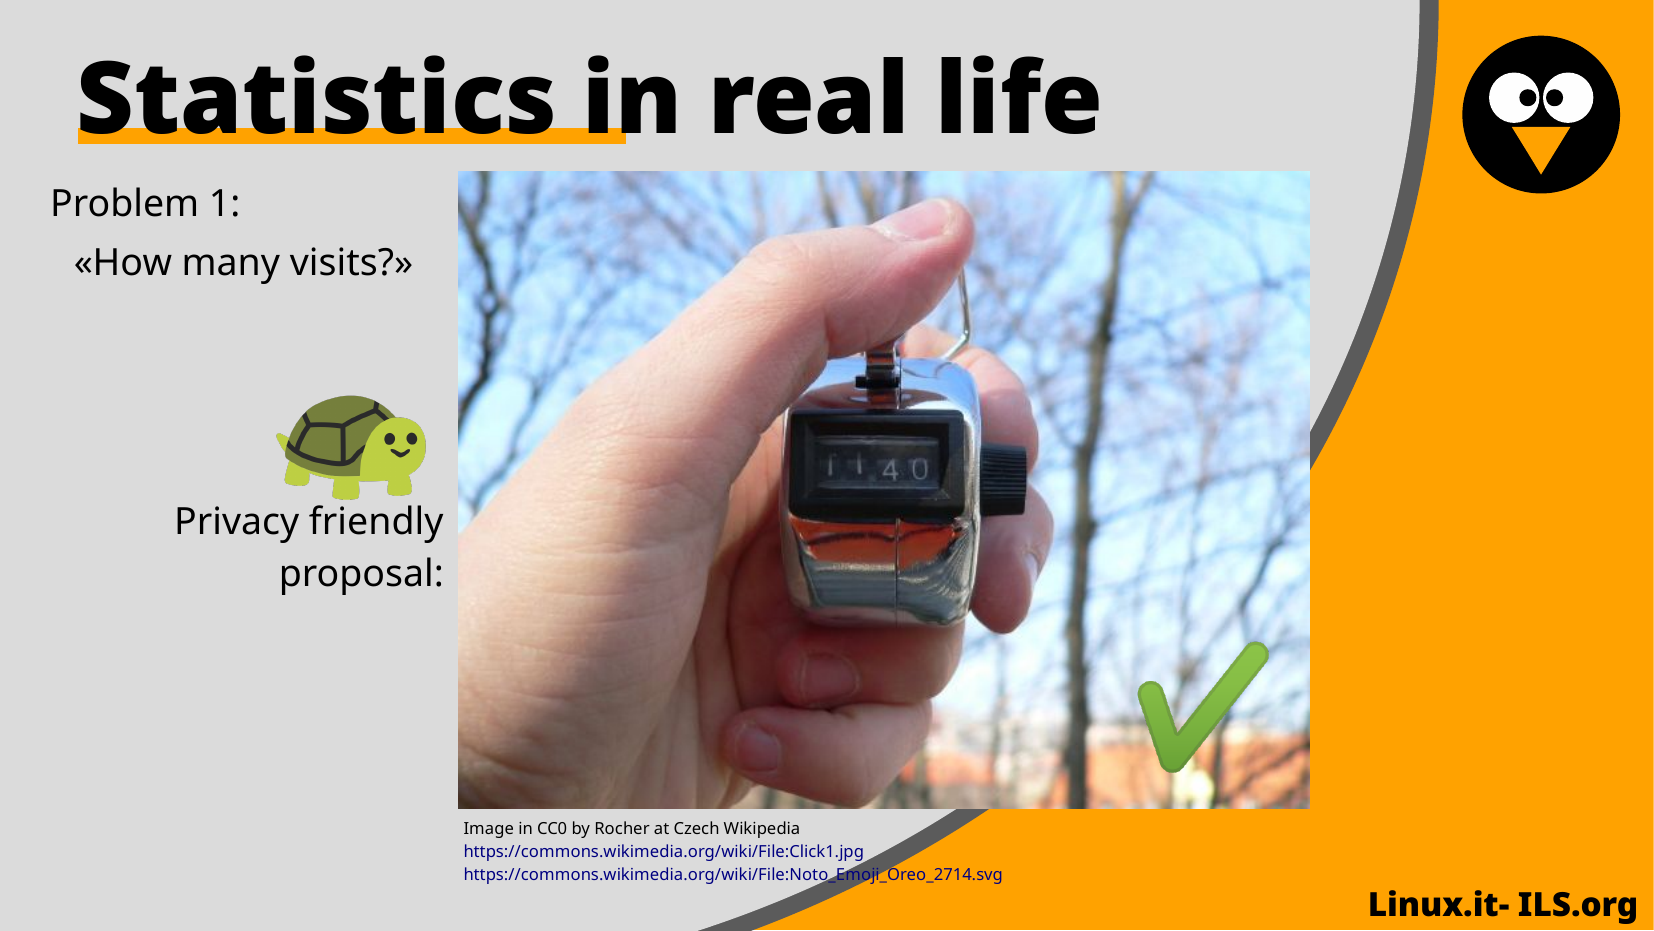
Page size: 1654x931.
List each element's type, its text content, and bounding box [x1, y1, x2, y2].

text_box «How many visits?» [59, 227, 438, 331]
text_box Problem 1: [35, 169, 378, 228]
title Statistics in real life [76, 0, 1418, 266]
text_box Privacy friendly proposal: [94, 487, 459, 591]
picture [276, 359, 426, 508]
picture [458, 171, 1310, 810]
text_box Image in CC0 by Rocher at Czech Wikipedia https://commons.wikimedia.org/wiki/File:Click1.jpg https://commons.wikimedia.org/wiki/File:Noto_Emoji_Oreo_2714.svg [448, 809, 1215, 884]
text_box Linux.it- ILS.org [1346, 874, 1654, 927]
